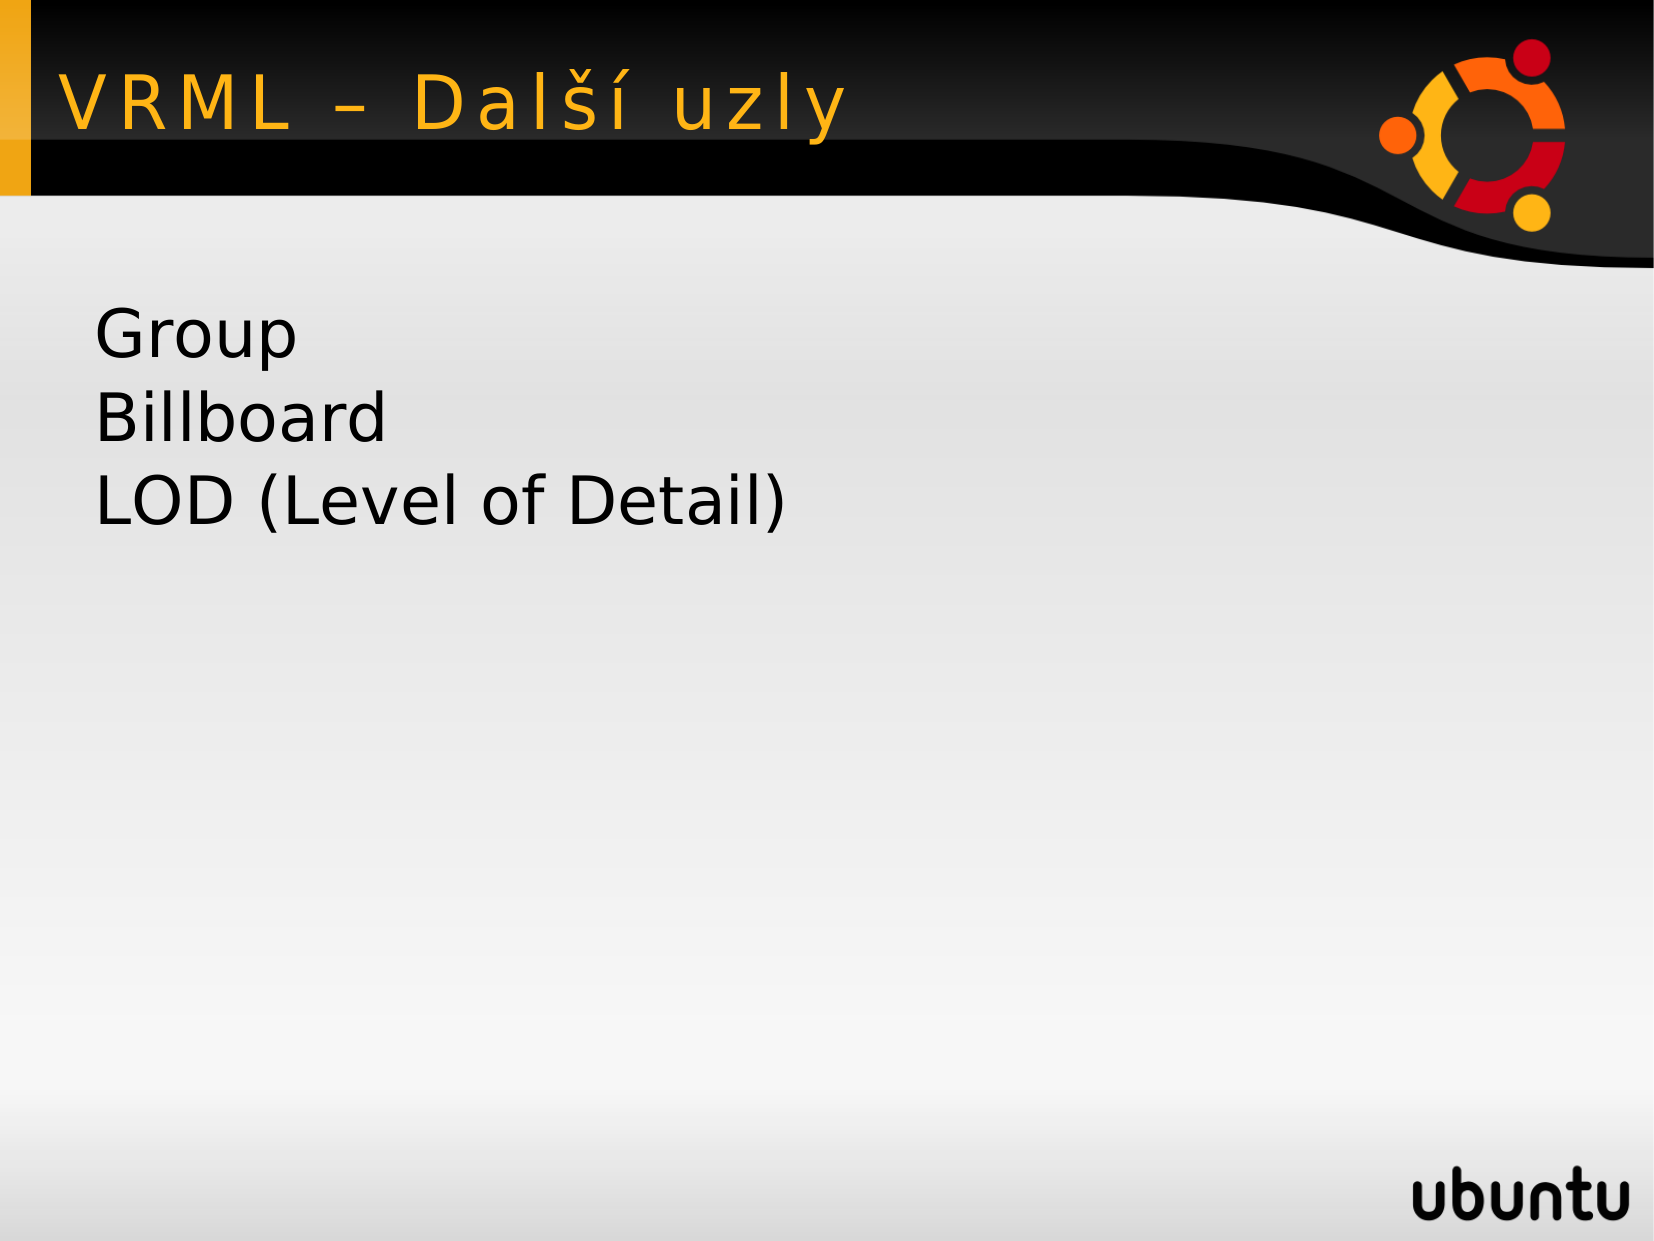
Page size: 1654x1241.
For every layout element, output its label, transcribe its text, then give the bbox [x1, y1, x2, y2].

picture [0, 0, 1654, 1241]
title VRML – Další uzly [59, 29, 1270, 178]
list Group Billboard LOD (Level of Detail) [76, 295, 1565, 1114]
